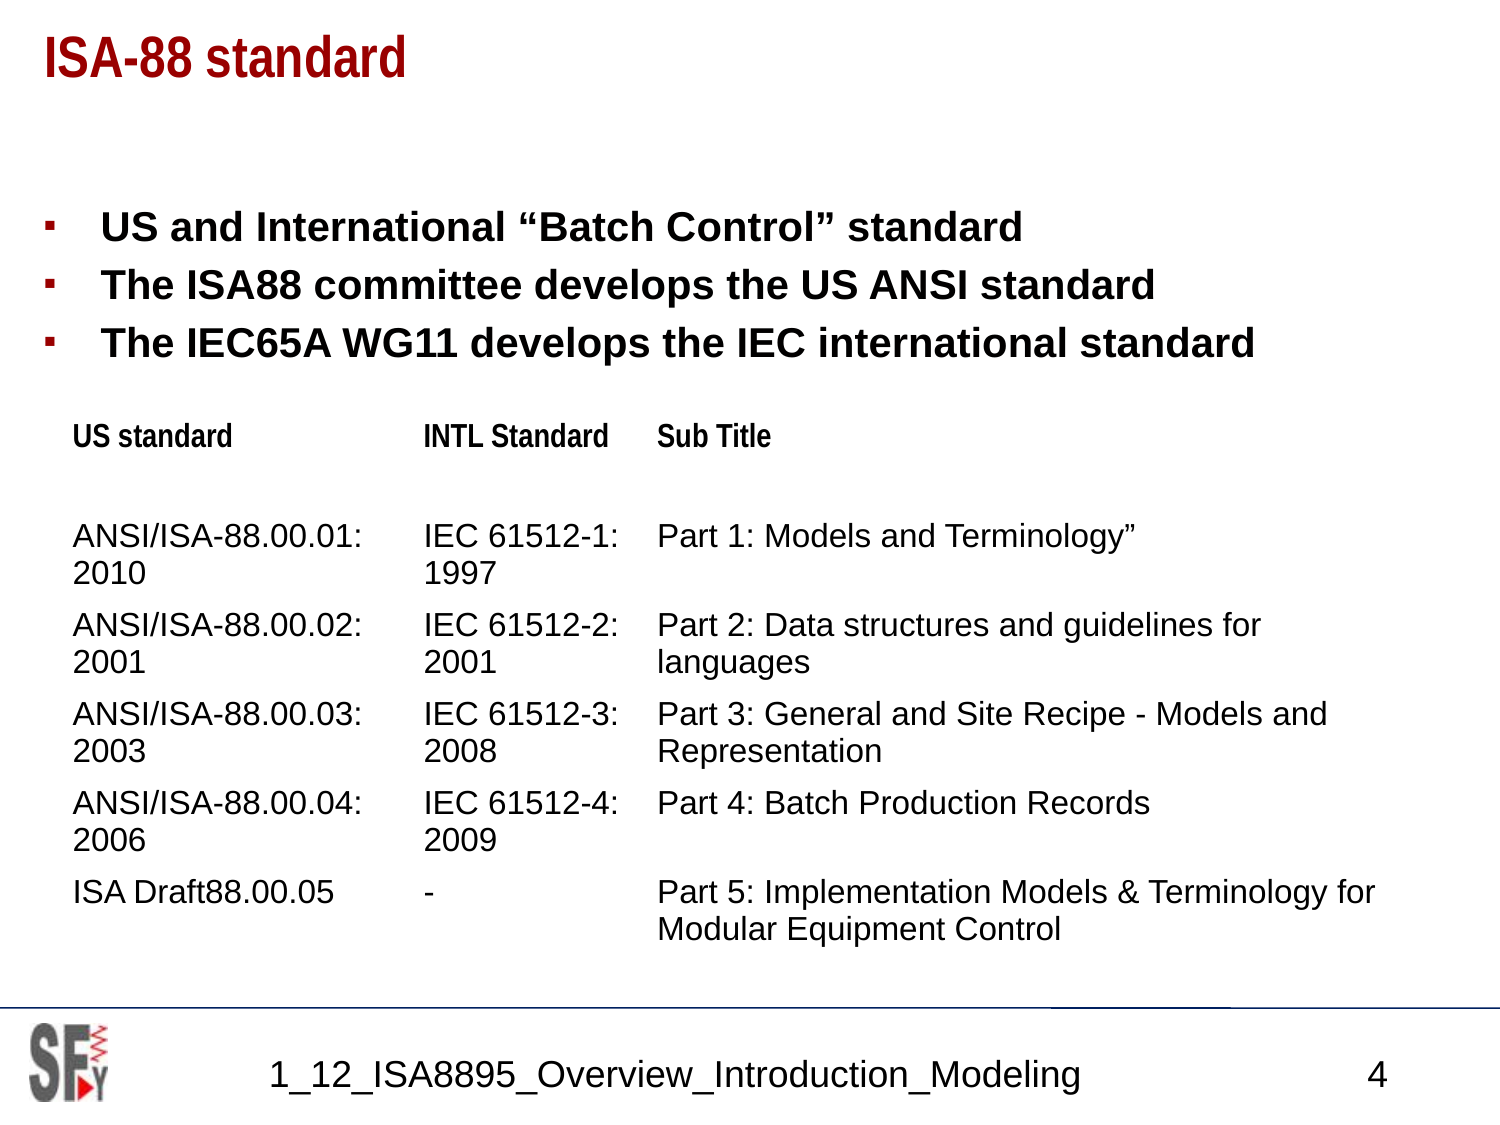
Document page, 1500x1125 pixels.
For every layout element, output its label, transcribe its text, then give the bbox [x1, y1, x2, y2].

slide_number <numéro> [1352, 1034, 1490, 1103]
table_cell ANSI/ISA-88.00.04: 2006 [58, 777, 409, 866]
table_header Sub Title [642, 409, 1417, 510]
table_cell - [409, 866, 642, 955]
table_cell Part 5: Implementation Models & Terminology for Modular Equipment Control [642, 866, 1417, 955]
table_cell IEC 61512-3: 2008 [409, 688, 642, 777]
table_cell ANSI/ISA-88.00.01: 2010 [58, 510, 409, 599]
table_cell IEC 61512-4: 2009 [409, 777, 642, 866]
table_cell ANSI/ISA-88.00.02: 2001 [58, 599, 409, 688]
table_cell IEC 61512-2: 2001 [409, 599, 642, 688]
list US and International “Batch Control” standard The ISA88 committee develops the US ANSI standard The IEC65A WG11 develops the IEC international standard [29, 184, 1422, 988]
table_cell Part 3: General and Site Recipe - Models and Representation [642, 688, 1417, 777]
footer 1_12_ISA8895_Overview_Introduction_Modeling [253, 1034, 1336, 1103]
table_cell ISA Draft88.00.05 [58, 866, 409, 955]
title ISA-88 standard [29, 12, 1471, 138]
table_header US standard [58, 409, 409, 510]
picture [29, 1023, 108, 1102]
table_cell Part 4: Batch Production Records [642, 777, 1417, 866]
table_cell Part 2: Data structures and guidelines for languages [642, 599, 1417, 688]
table_cell IEC 61512-1: 1997 [409, 510, 642, 599]
table_cell ANSI/ISA-88.00.03: 2003 [58, 688, 409, 777]
table_header INTL Standard [409, 409, 642, 510]
table_cell Part 1: Models and Terminology” [642, 510, 1417, 599]
